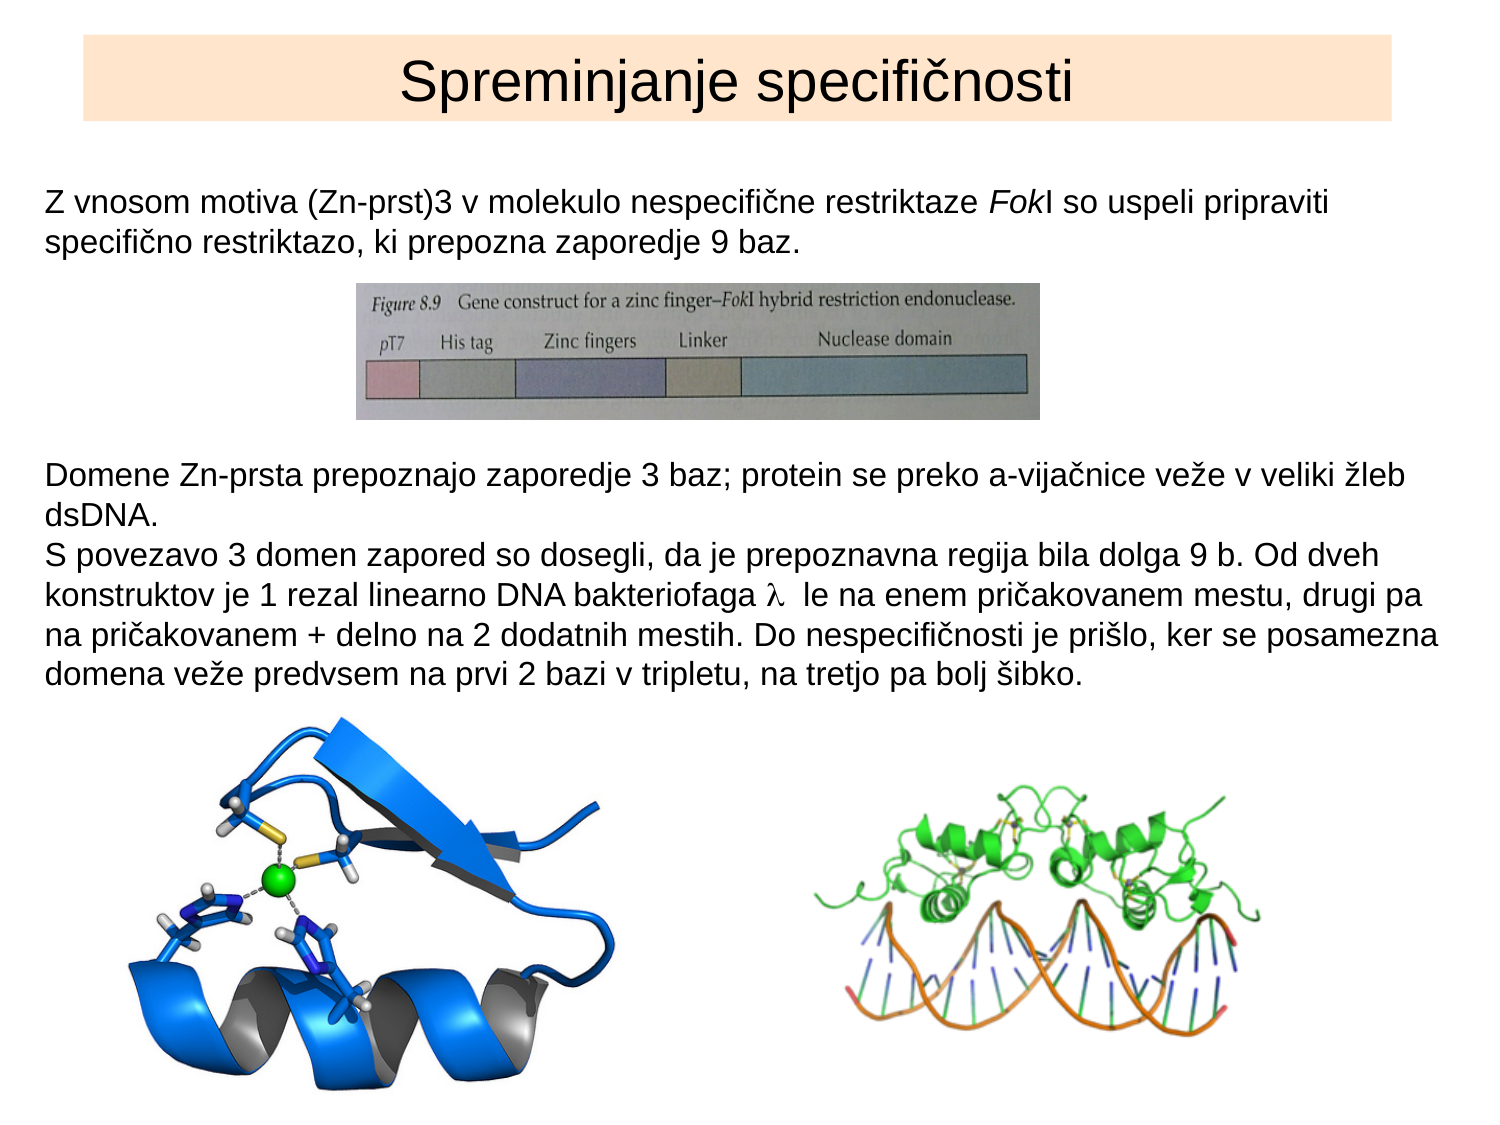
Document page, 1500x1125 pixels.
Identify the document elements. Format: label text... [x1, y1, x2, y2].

list Z vnosom motiva (Zn-prst)3 v molekulo nespecifične restriktaze FokI so uspeli pripraviti specifično restriktazo, ki prepozna zaporedje 9 baz. Domene Zn-prsta prepoznajo zaporedje 3 baz; protein se preko a-vijačnice veže v veliki žleb dsDNA. S povezavo 3 domen zapored so dosegli, da je prepoznavna regija bila dolga 9 b. Od dveh konstruktov je 1 rezal linearno DNA bakteriofaga  le na enem pričakovanem mestu, drugi pa na pričakovanem + delno na 2 dodatnih mestih. Do nespecifičnosti je prišlo, ker se posamezna domena veže predvsem na prvi 2 bazi v tripletu, na tretjo pa bolj šibko. [29, 173, 1471, 1082]
picture [356, 283, 1040, 420]
picture [805, 729, 1274, 1081]
title Spreminjanje specifičnosti [83, 34, 1392, 122]
picture [112, 710, 633, 1100]
